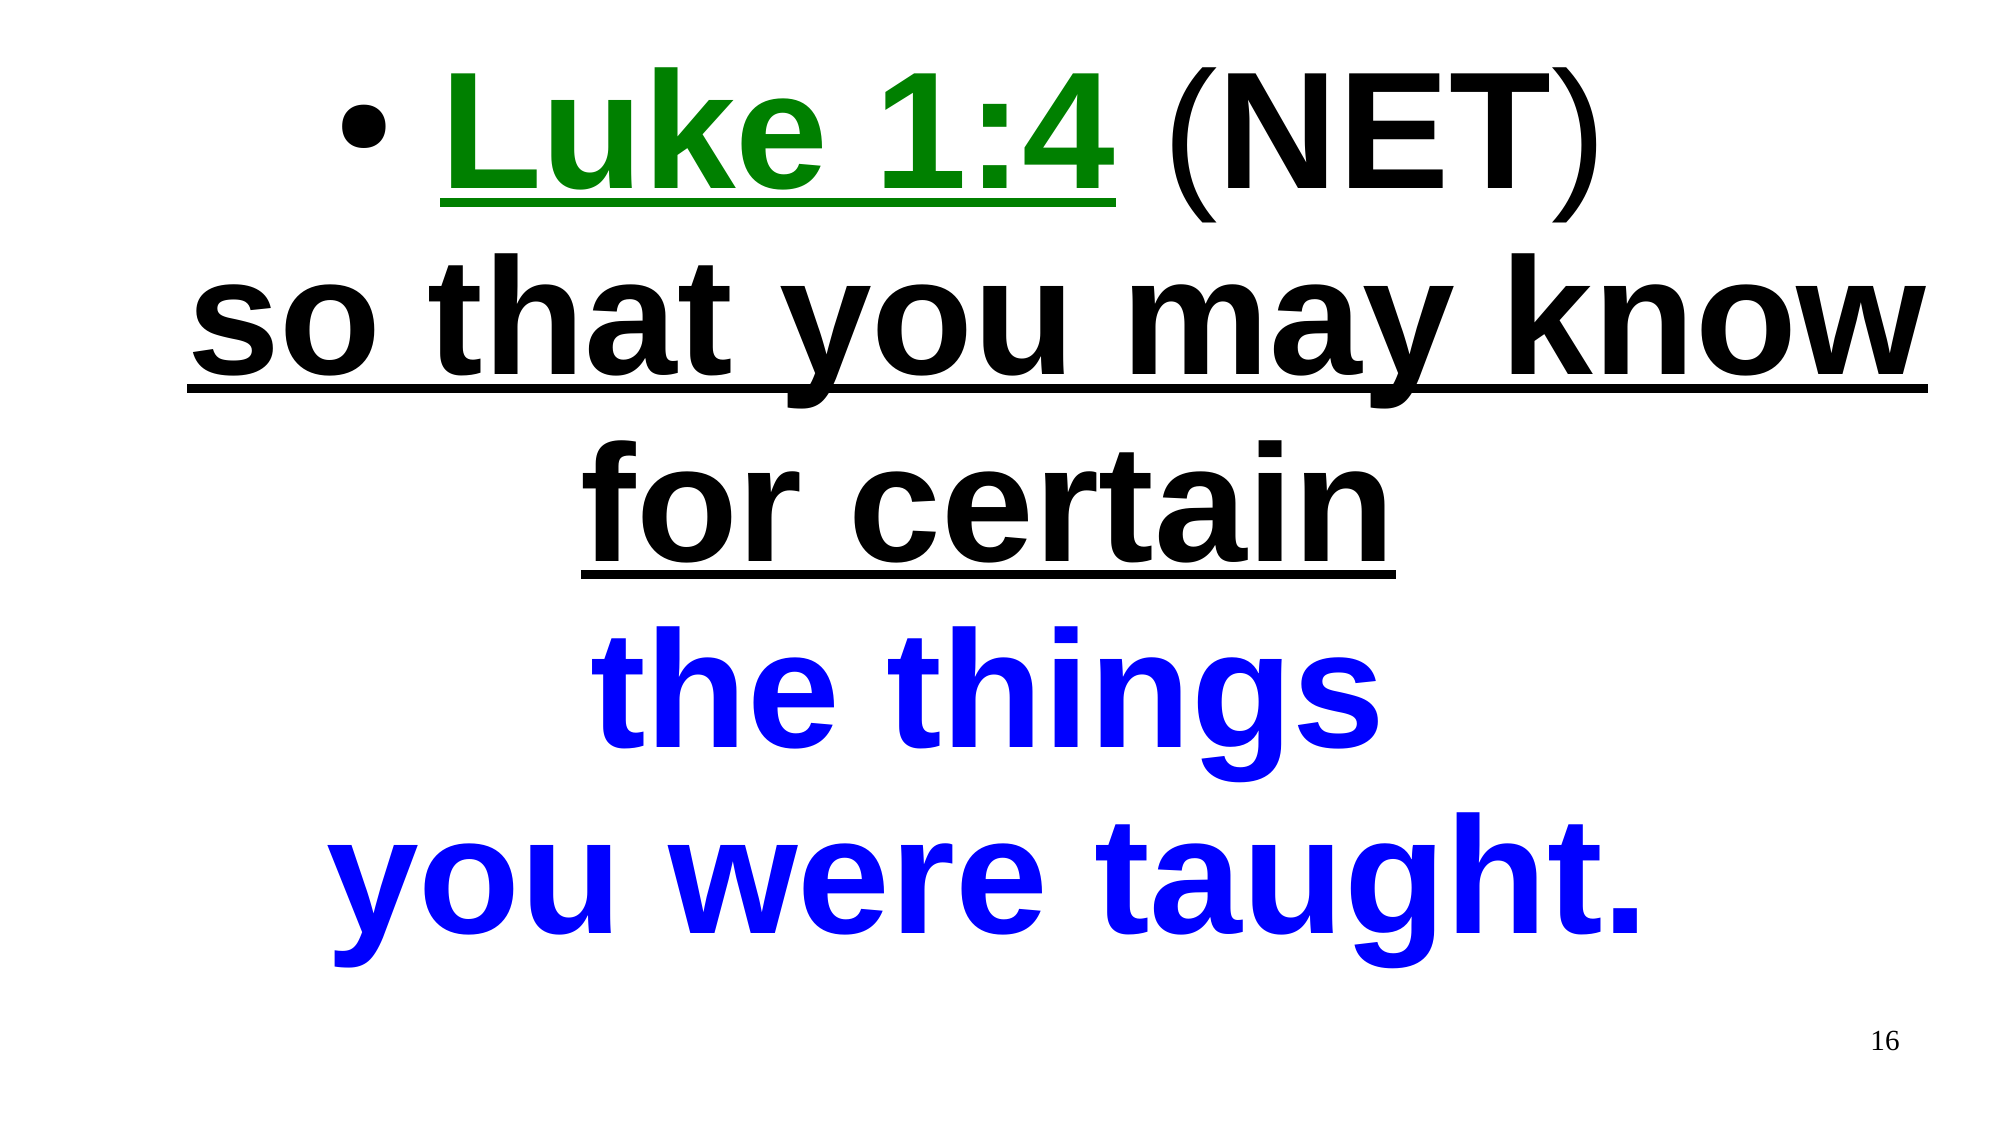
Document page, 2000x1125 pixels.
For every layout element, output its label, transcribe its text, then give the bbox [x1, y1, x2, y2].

list Luke 1:4 (NET) so that you may know for certain the things you were taught. [37, 37, 1951, 1088]
